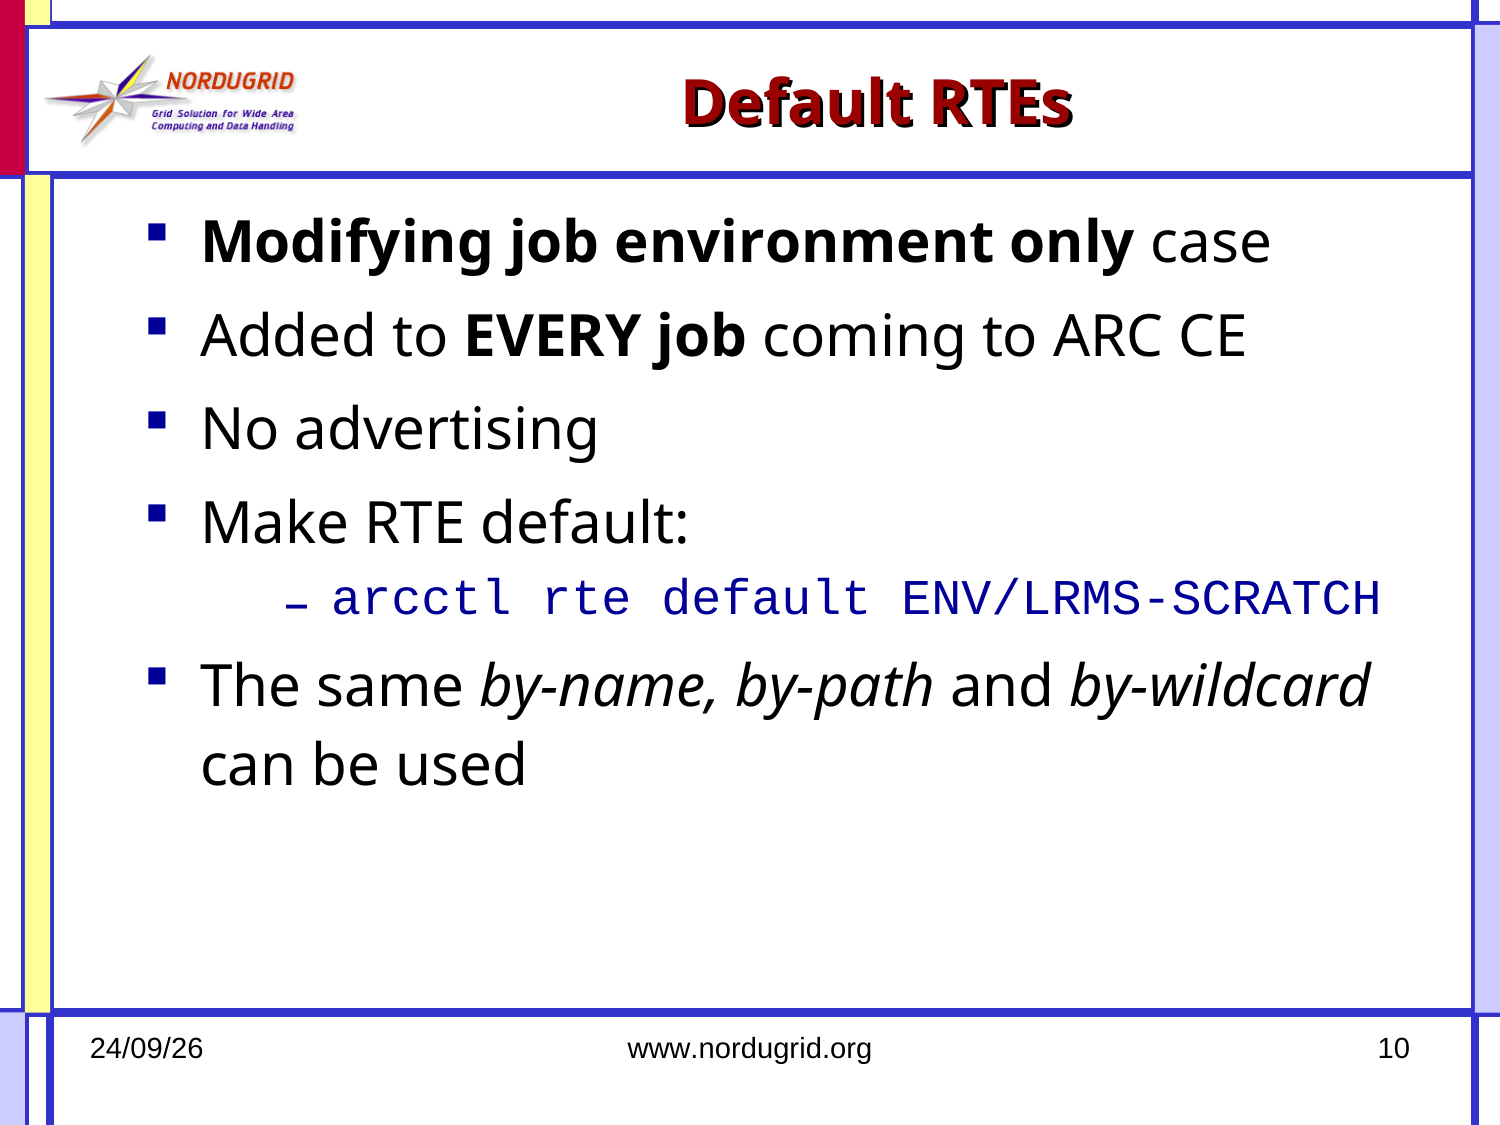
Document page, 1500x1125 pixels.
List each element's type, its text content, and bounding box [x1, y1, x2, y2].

picture [40, 49, 301, 148]
list Modifying job environment only case Added to EVERY job coming to ARC CE No advertising Make RTE default: arcctl rte default ENV/LRMS-SCRATCH The same by-name, by-path and by-wildcard can be used [87, 200, 1426, 853]
title Default RTEs [324, 17, 1428, 183]
